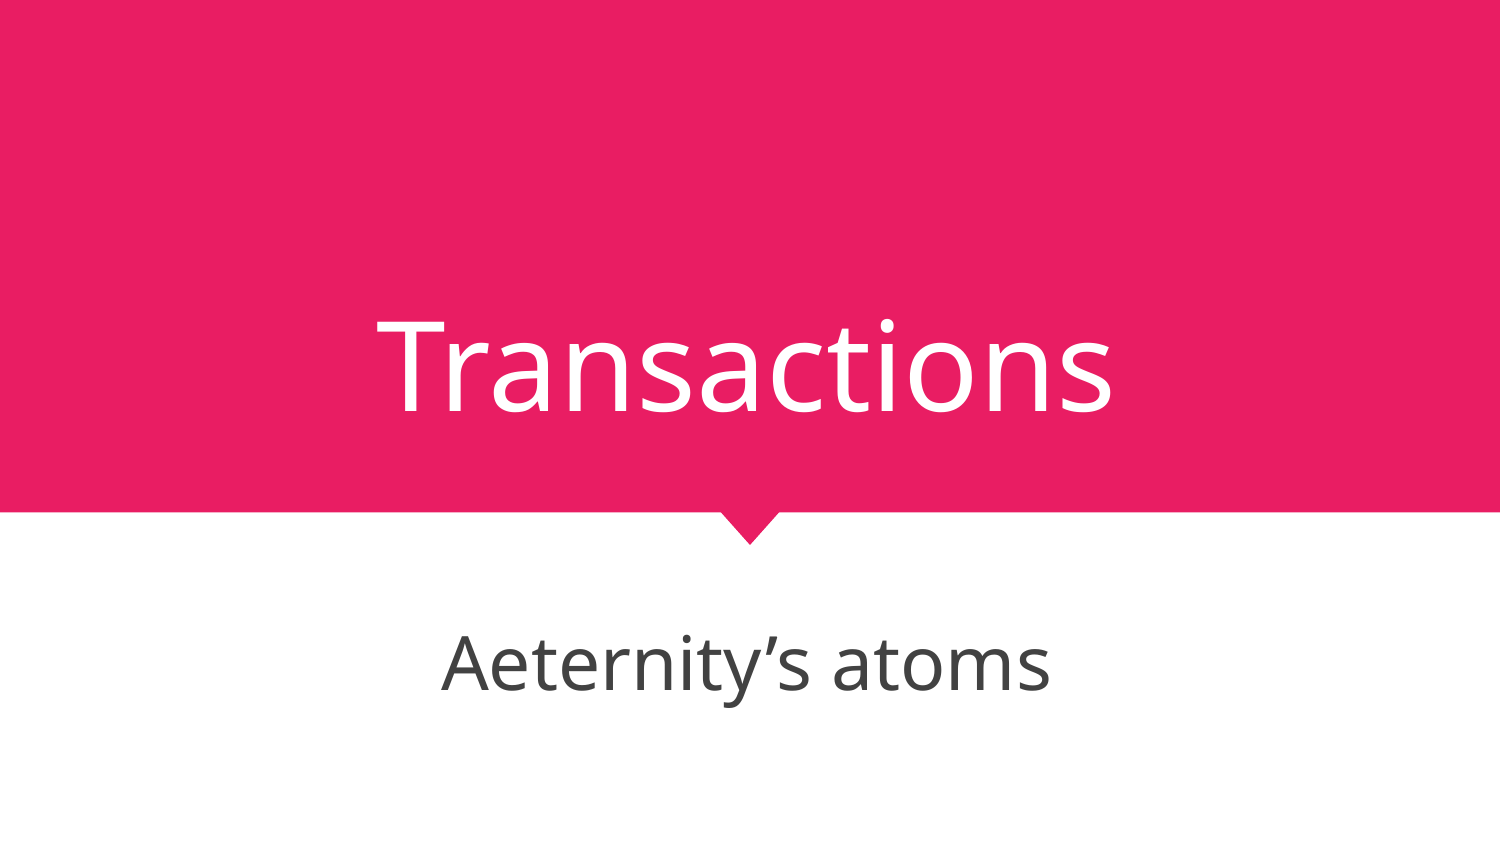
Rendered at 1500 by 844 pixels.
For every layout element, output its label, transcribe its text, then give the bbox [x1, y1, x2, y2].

subtitle Aeternity’s atoms [67, 557, 1427, 765]
title Transactions [67, 105, 1427, 452]
